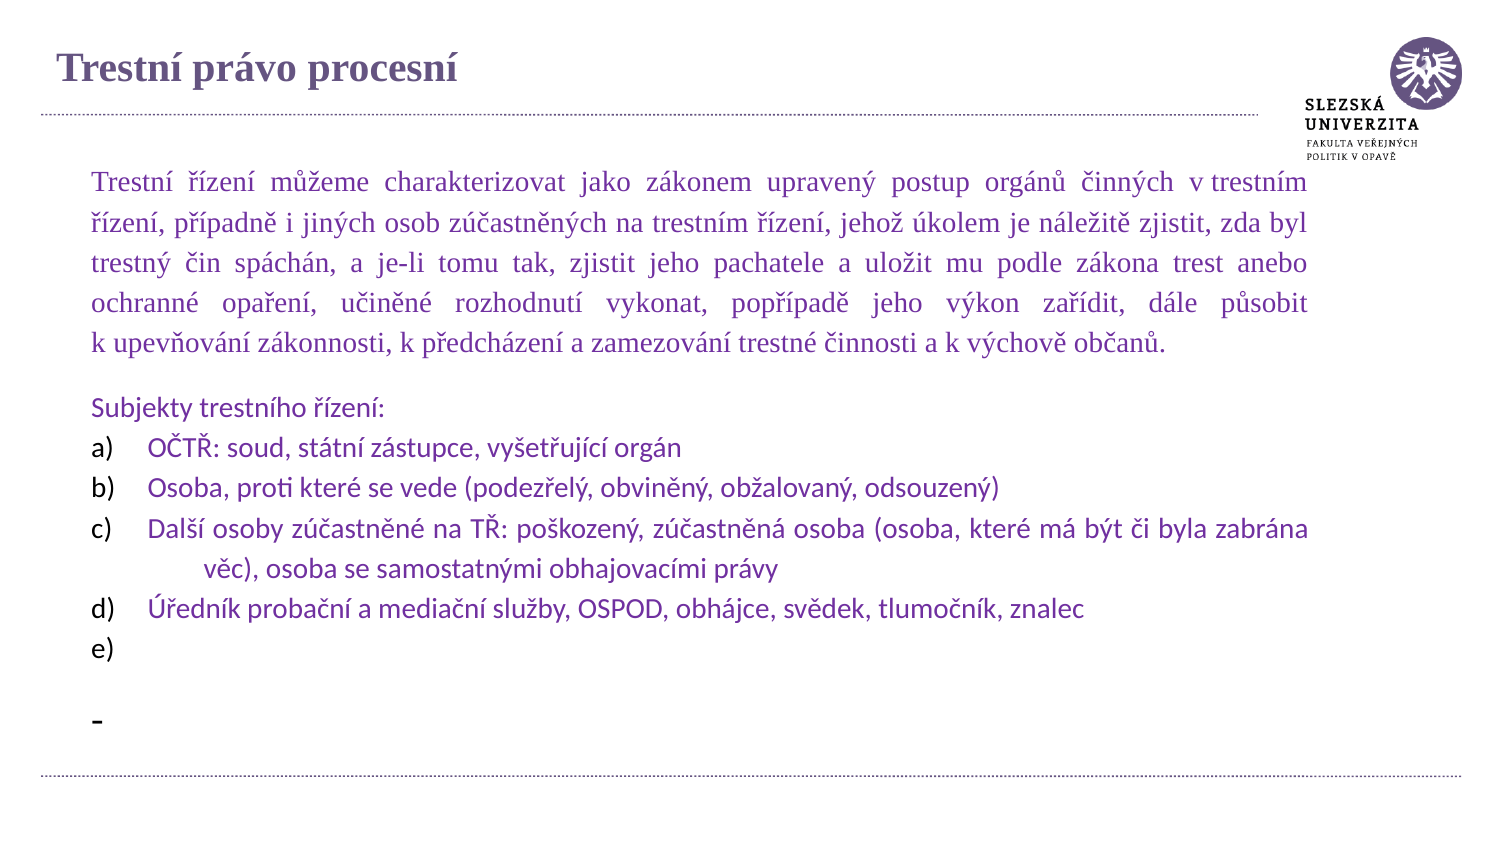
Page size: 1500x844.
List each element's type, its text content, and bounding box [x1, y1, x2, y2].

title Trestní právo procesní [41, 32, 1325, 116]
text_box Trestní řízení můžeme charakterizovat jako zákonem upravený postup orgánů činných v trestním řízení, případně i jiných osob zúčastněných na trestním řízení, jehož úkolem je náležitě zjistit, zda byl trestný čin spáchán, a je-li tomu tak, zjistit jeho pachatele a uložit mu podle zákona trest anebo ochranné opaření, učiněné rozhodnutí vykonat, popřípadě jeho výkon zařídit, dále působit k upevňování zákonnosti, k předcházení a zamezování trestné činnosti a k výchově občanů. Subjekty trestního řízení: OČTŘ: soud, státní zástupce, vyšetřující orgán Osoba, proti které se vede (podezřelý, obviněný, obžalovaný, odsouzený) Další osoby zúčastněné na TŘ: poškozený, zúčastněná osoba (osoba, které má být či byla zabrána věc), osoba se samostatnými obhajovacími právy Úředník probační a mediační služby, OSPOD, obhájce, svědek, tlumočník, znalec [76, 150, 1325, 752]
